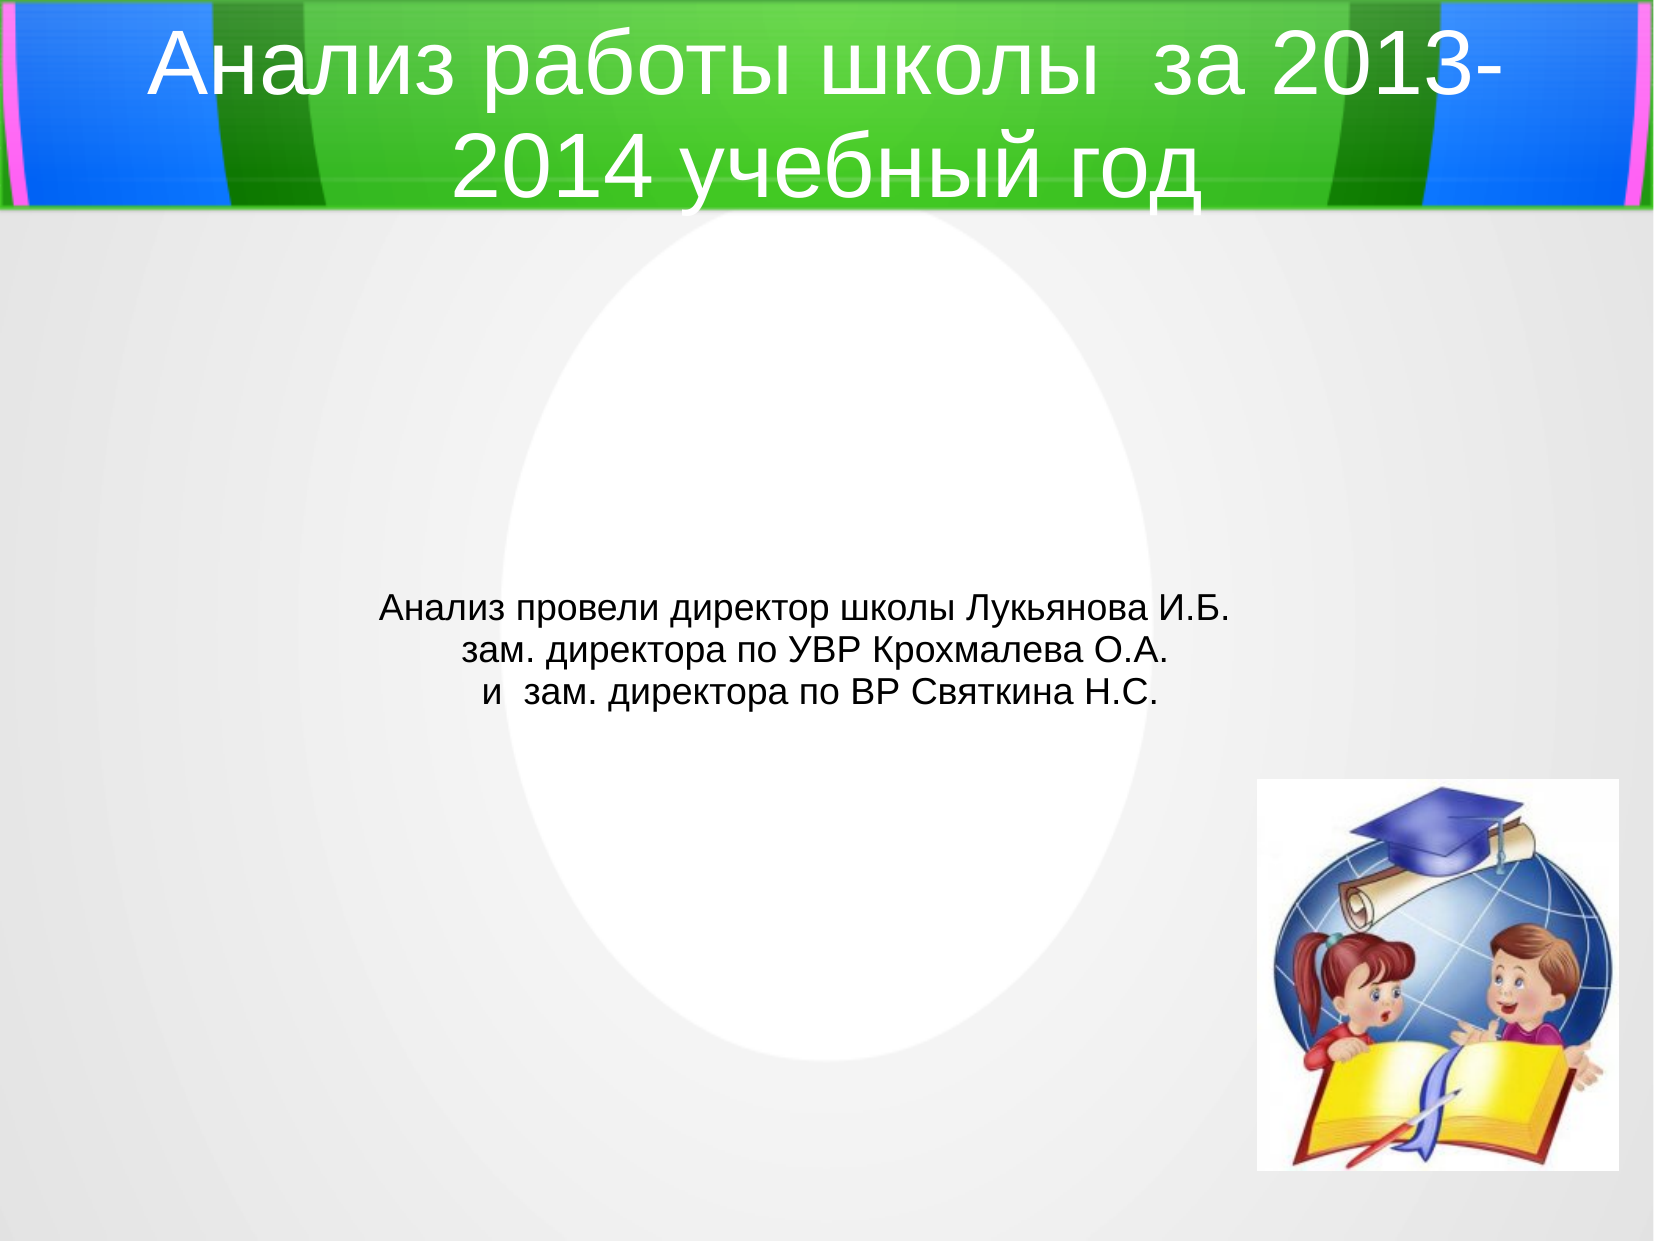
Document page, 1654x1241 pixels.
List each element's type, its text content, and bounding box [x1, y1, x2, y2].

subtitle Анализ провели директор школы Лукьянова И.Б. зам. директора по УВР Крохмалева О.А. и зам. директора по ВР Святкина Н.С. [82, 290, 1538, 1010]
title Анализ работы школы за 2013-2014 учебный год [82, 11, 1571, 217]
picture [0, 0, 1654, 1241]
